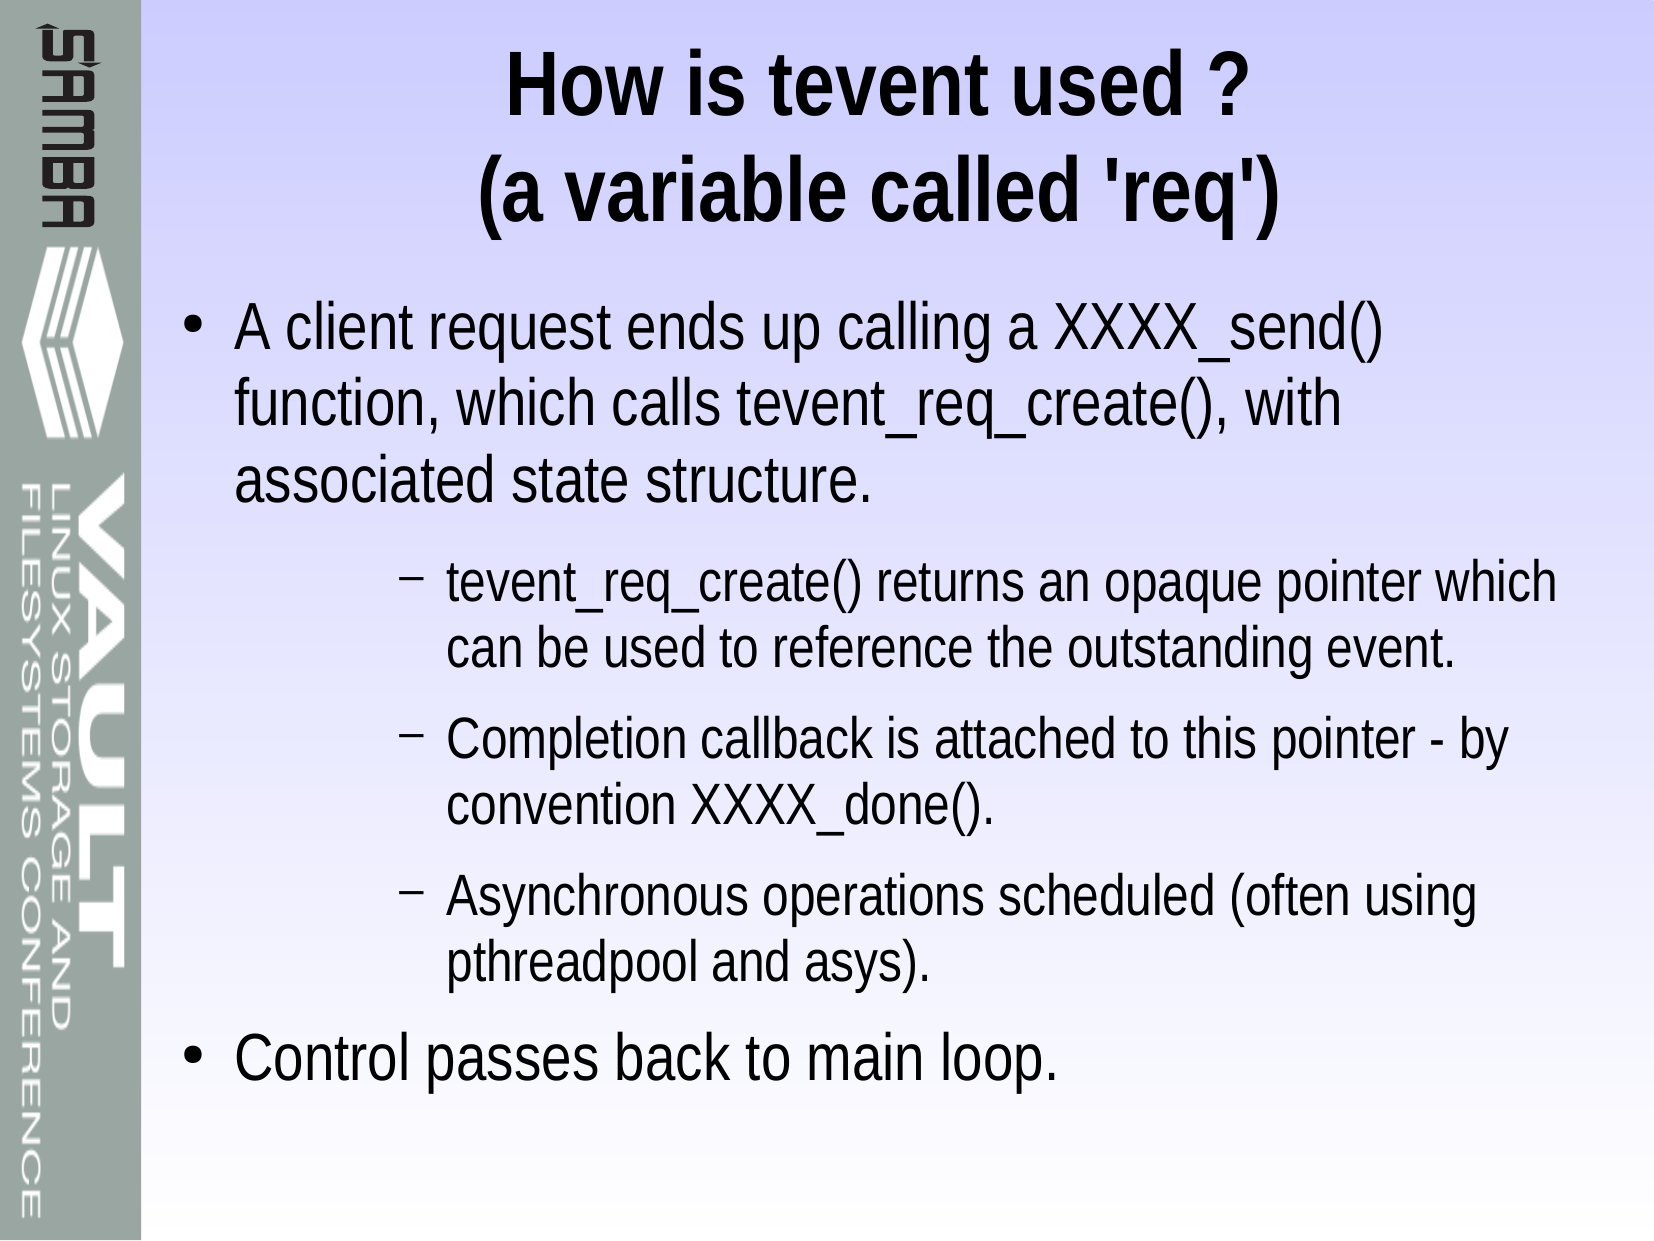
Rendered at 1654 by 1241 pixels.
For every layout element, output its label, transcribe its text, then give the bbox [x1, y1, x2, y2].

title How is tevent used ? (a variable called 'req') [173, 29, 1586, 241]
list A client request ends up calling a XXXX_send() function, which calls tevent_req_create(), with associated state structure. tevent_req_create() returns an opaque pointer which can be used to reference the outstanding event. Completion callback is attached to this pointer - by convention XXXX_done(). Asynchronous operations scheduled (often using pthreadpool and asys). Control passes back to main loop. [163, 286, 1576, 1195]
picture [0, 241, 145, 1225]
